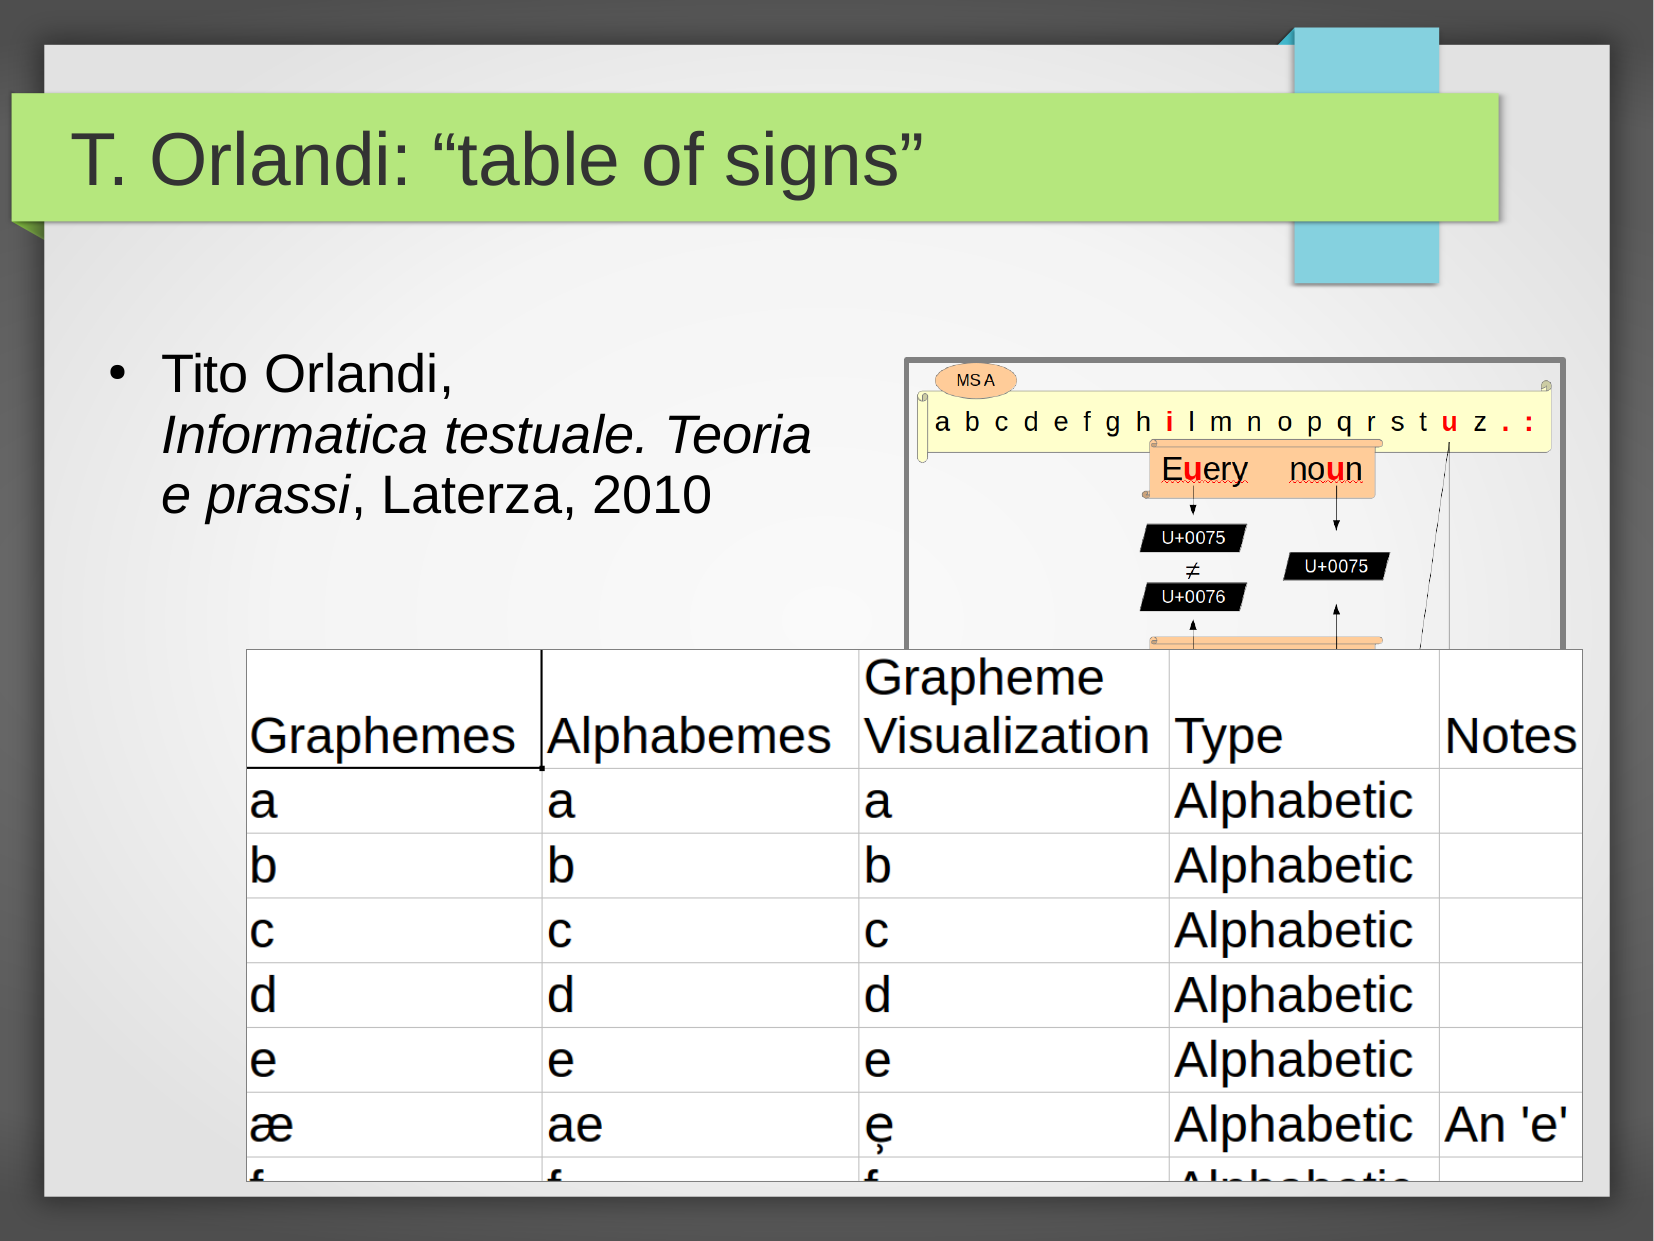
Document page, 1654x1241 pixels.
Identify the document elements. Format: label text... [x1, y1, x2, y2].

title T. Orlandi: “table of signs” [70, 106, 1229, 213]
picture [0, 0, 1654, 1241]
list Tito Orlandi, Informatica testuale. Teoria e prassi, Laterza, 2010 [90, 343, 815, 591]
